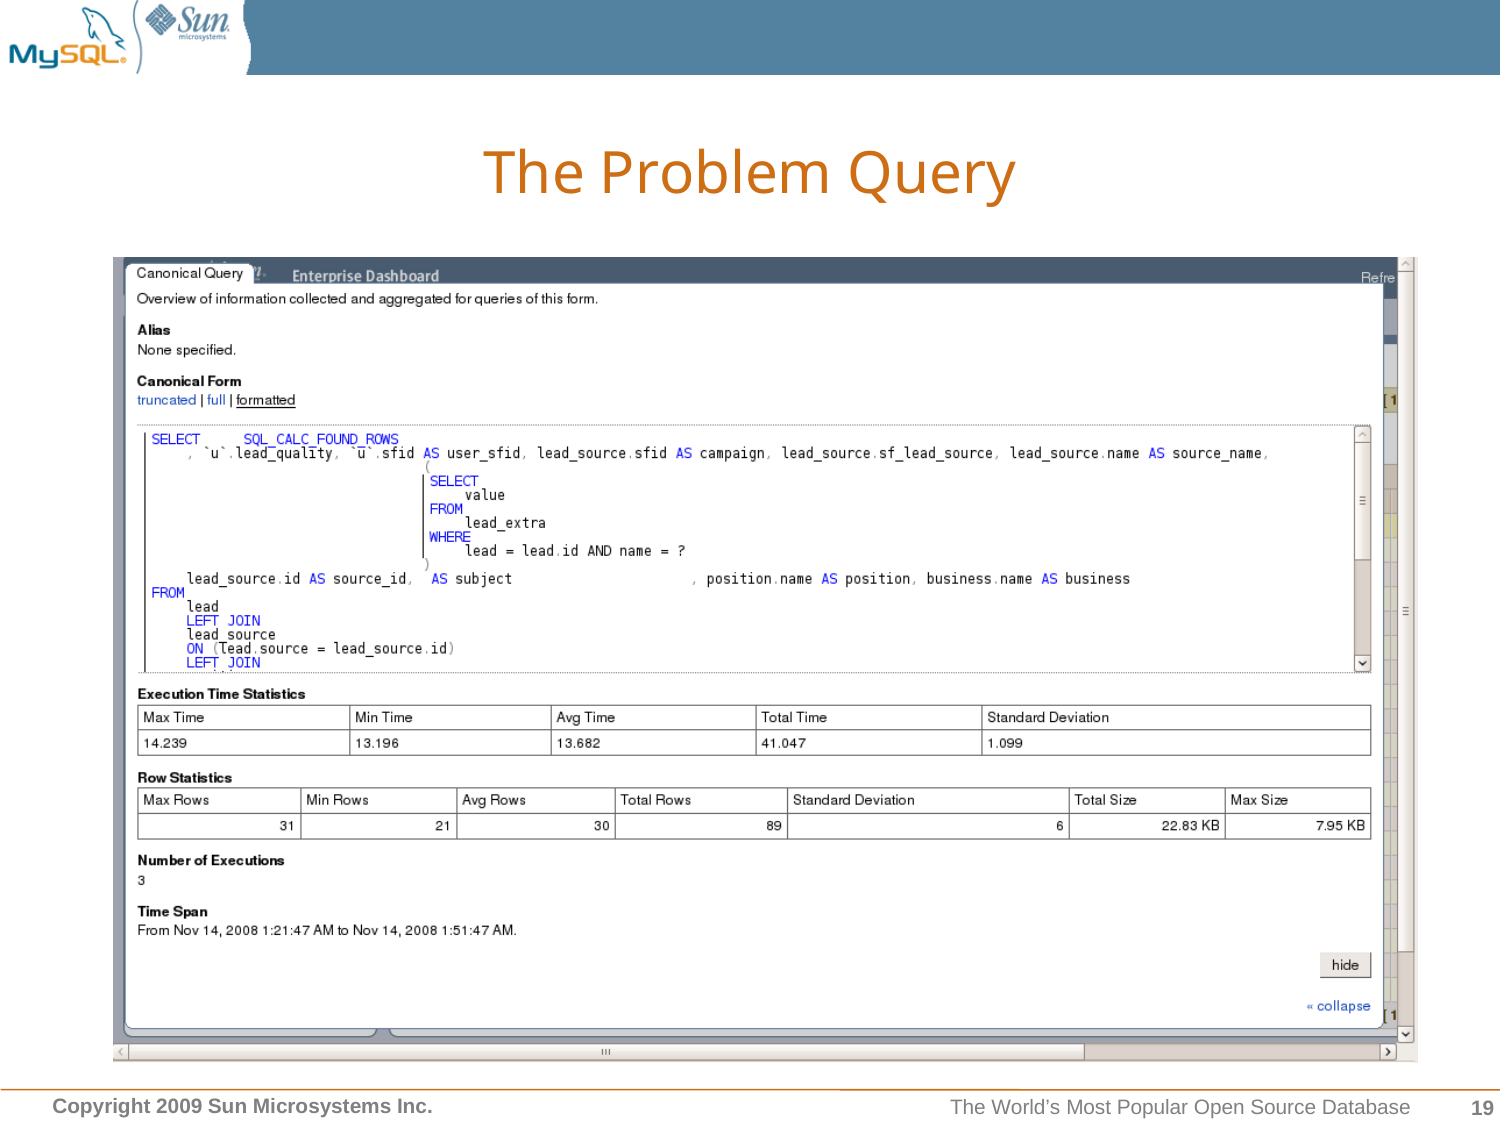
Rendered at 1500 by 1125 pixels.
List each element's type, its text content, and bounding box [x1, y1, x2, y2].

picture [113, 257, 1418, 1063]
picture [0, 0, 1500, 75]
title The Problem Query [0, 87, 1500, 225]
